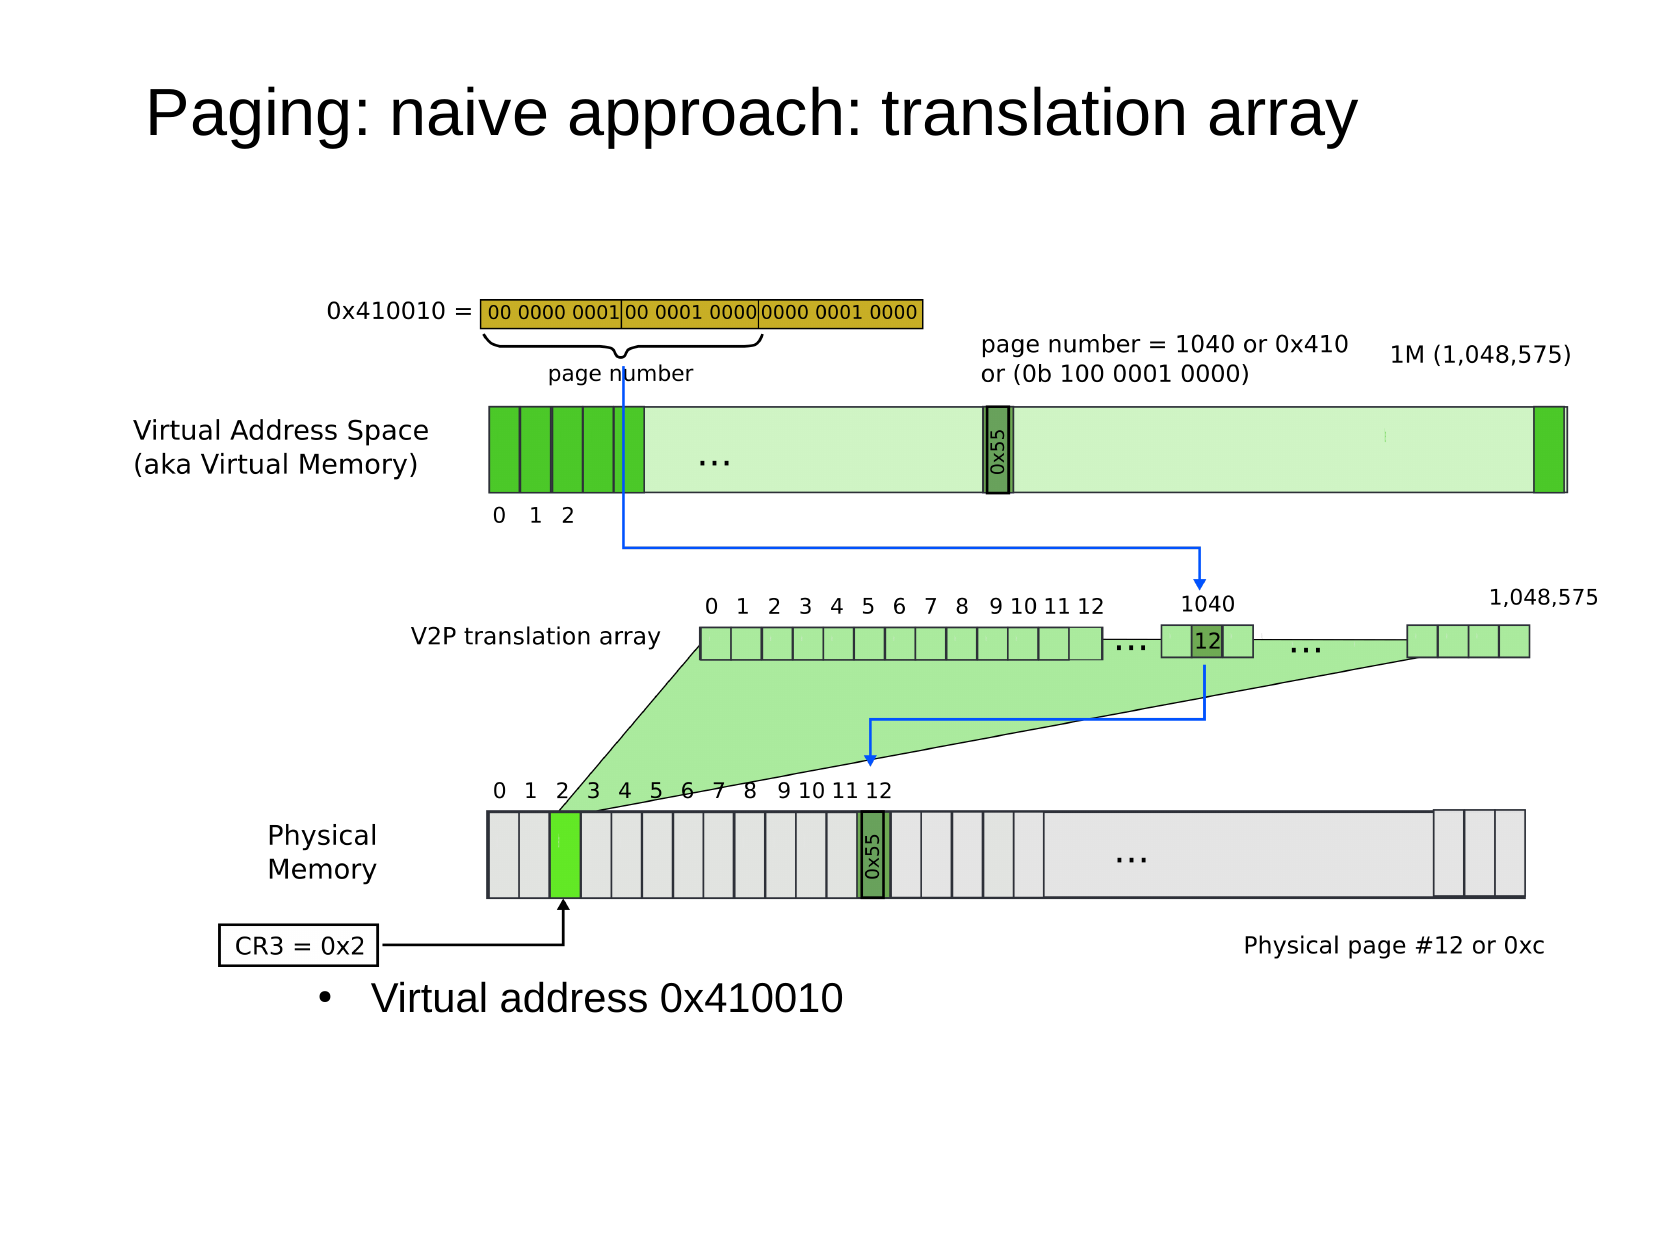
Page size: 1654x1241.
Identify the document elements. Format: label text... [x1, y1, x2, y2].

picture [133, 299, 1597, 967]
list Paging: naive approach: translation array [82, 75, 1576, 151]
list Virtual address 0x410010 [300, 975, 1576, 1201]
